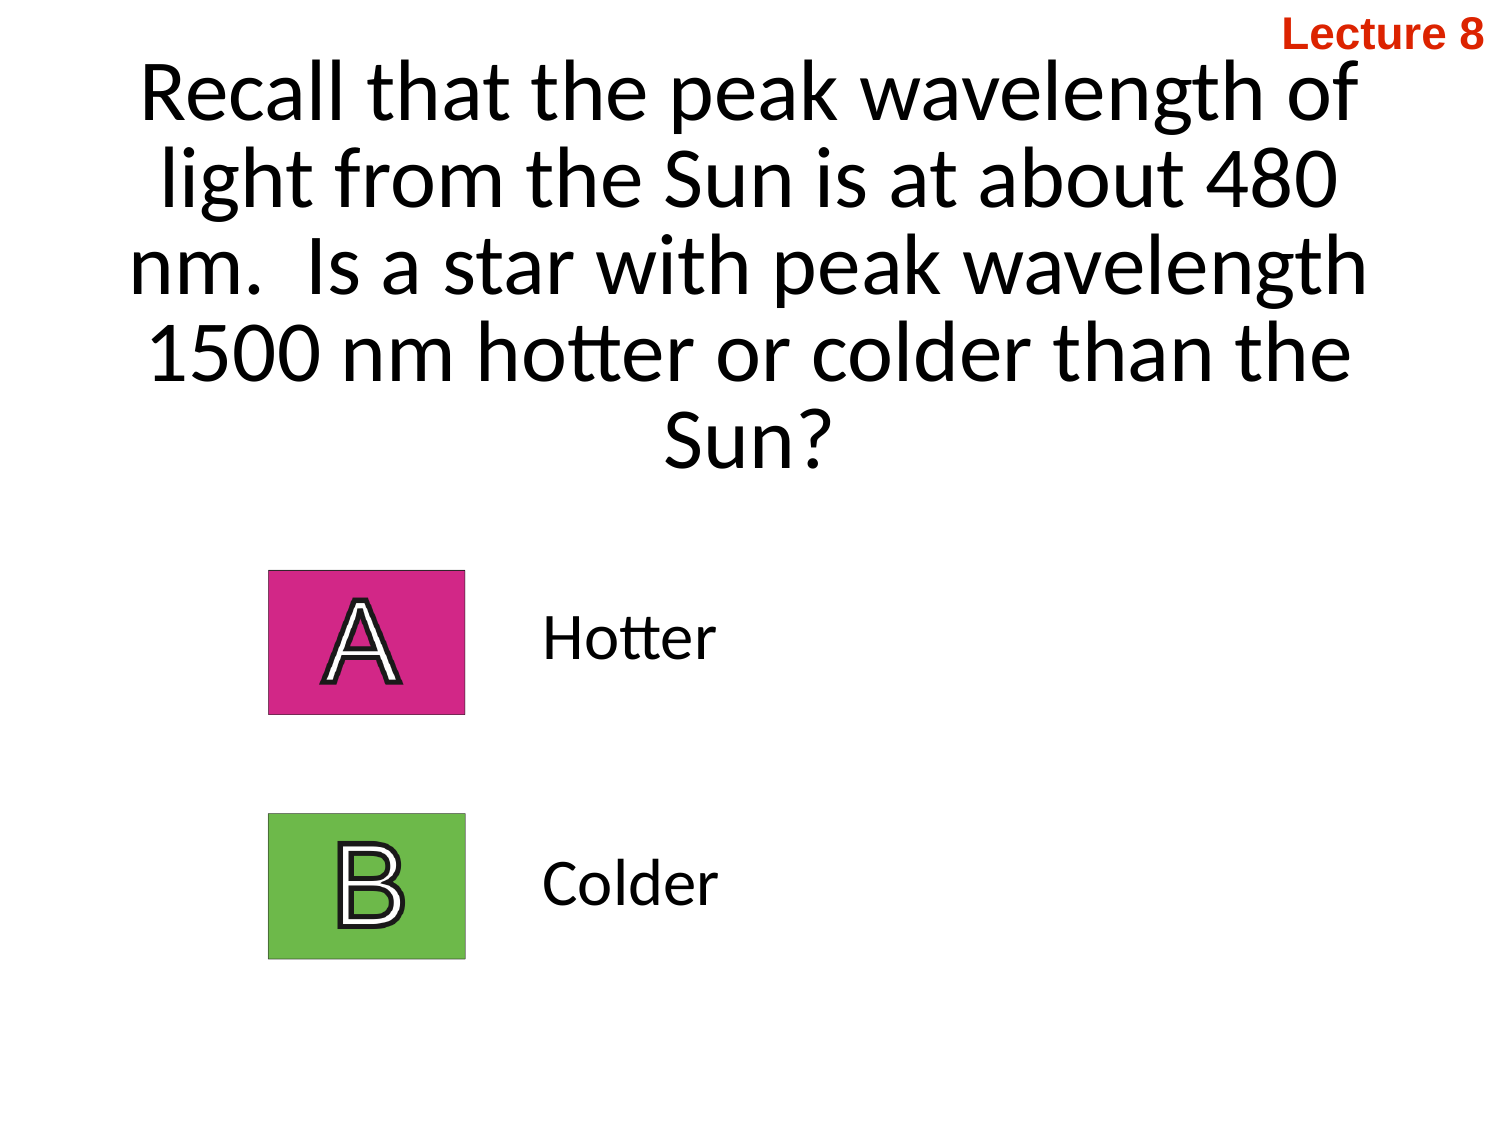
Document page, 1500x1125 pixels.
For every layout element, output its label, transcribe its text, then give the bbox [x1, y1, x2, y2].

title Recall that the peak wavelength of light from the Sun is at about 480 nm. Is a star with peak wavelength 1500 nm hotter or colder than the Sun? [75, 45, 1425, 500]
text_box Lecture 8 [1185, 0, 1500, 67]
picture [266, 811, 467, 961]
picture [266, 567, 467, 717]
text_box Colder [527, 831, 736, 927]
text_box Hotter [527, 585, 733, 680]
